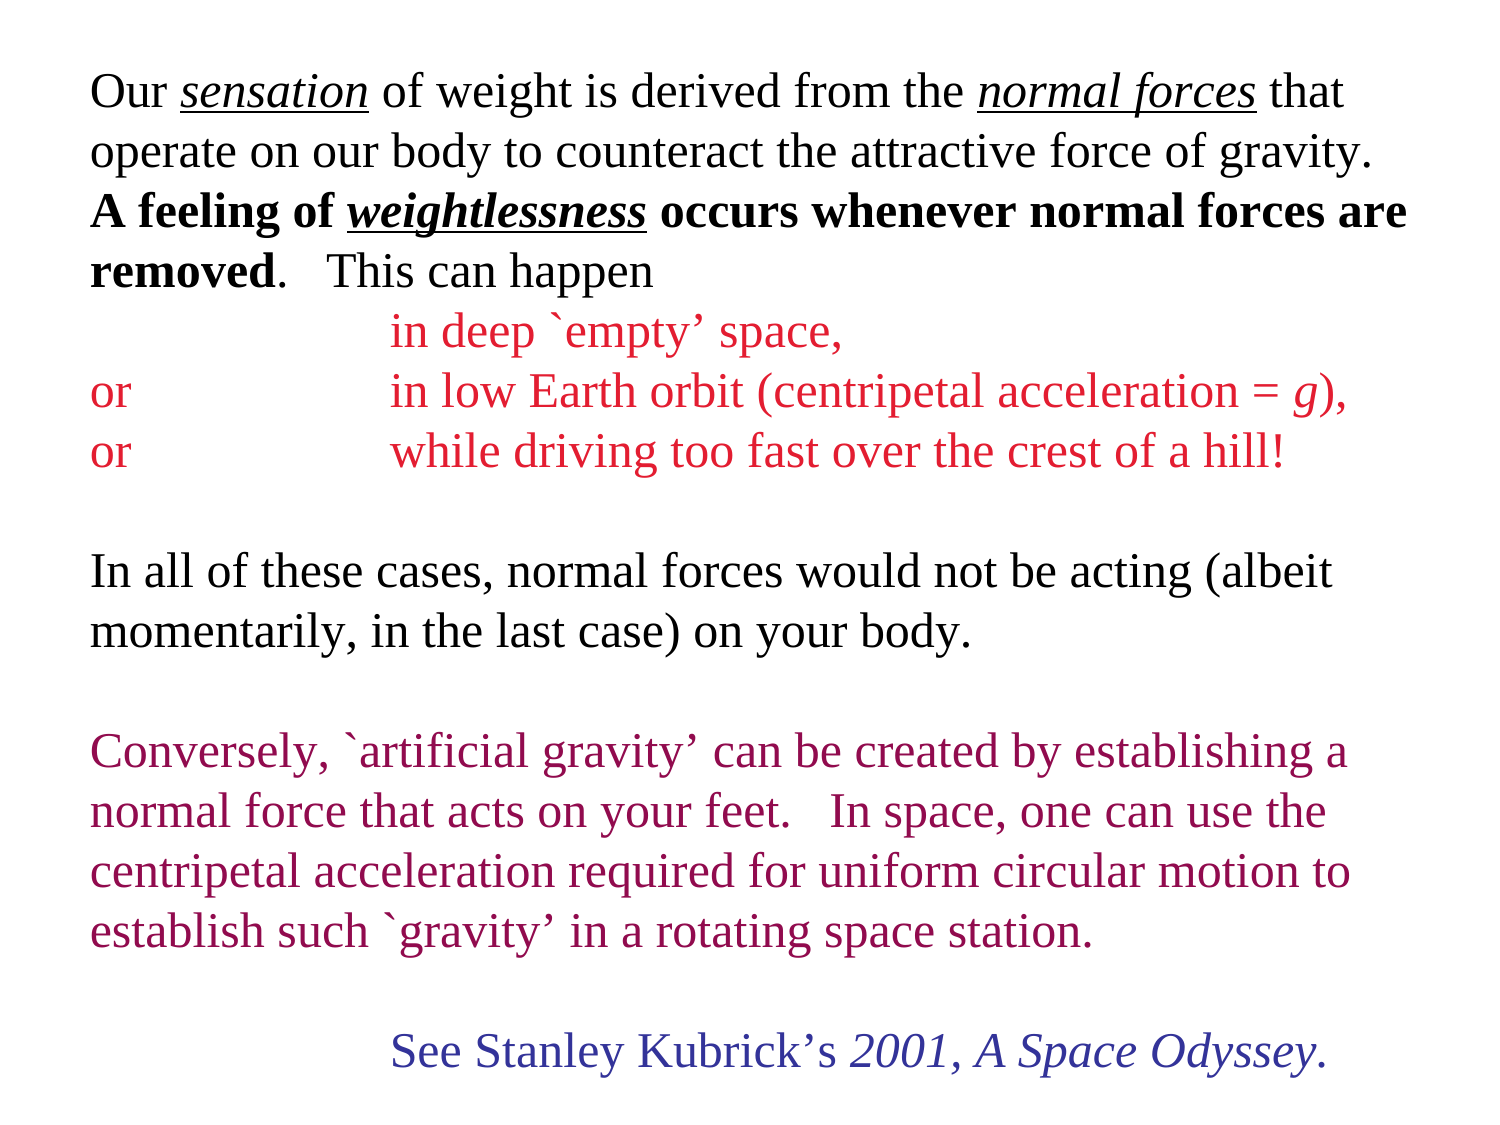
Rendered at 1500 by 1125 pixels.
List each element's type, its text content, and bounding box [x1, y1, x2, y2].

text_box Our sensation of weight is derived from the normal forces that operate on our body to counteract the attractive force of gravity. A feeling of weightlessness occurs whenever normal forces are removed. This can happen in deep `empty’ space, or in low Earth orbit (centripetal acceleration = g), or while driving too fast over the crest of a hill! In all of these cases, normal forces would not be acting (albeit momentarily, in the last case) on your body. Conversely, `artificial gravity’ can be created by establishing a normal force that acts on your feet. In space, one can use the centripetal acceleration required for uniform circular motion to establish such `gravity’ in a rotating space station. See Stanley Kubrick’s 2001, A Space Odyssey. [75, 49, 1426, 1086]
